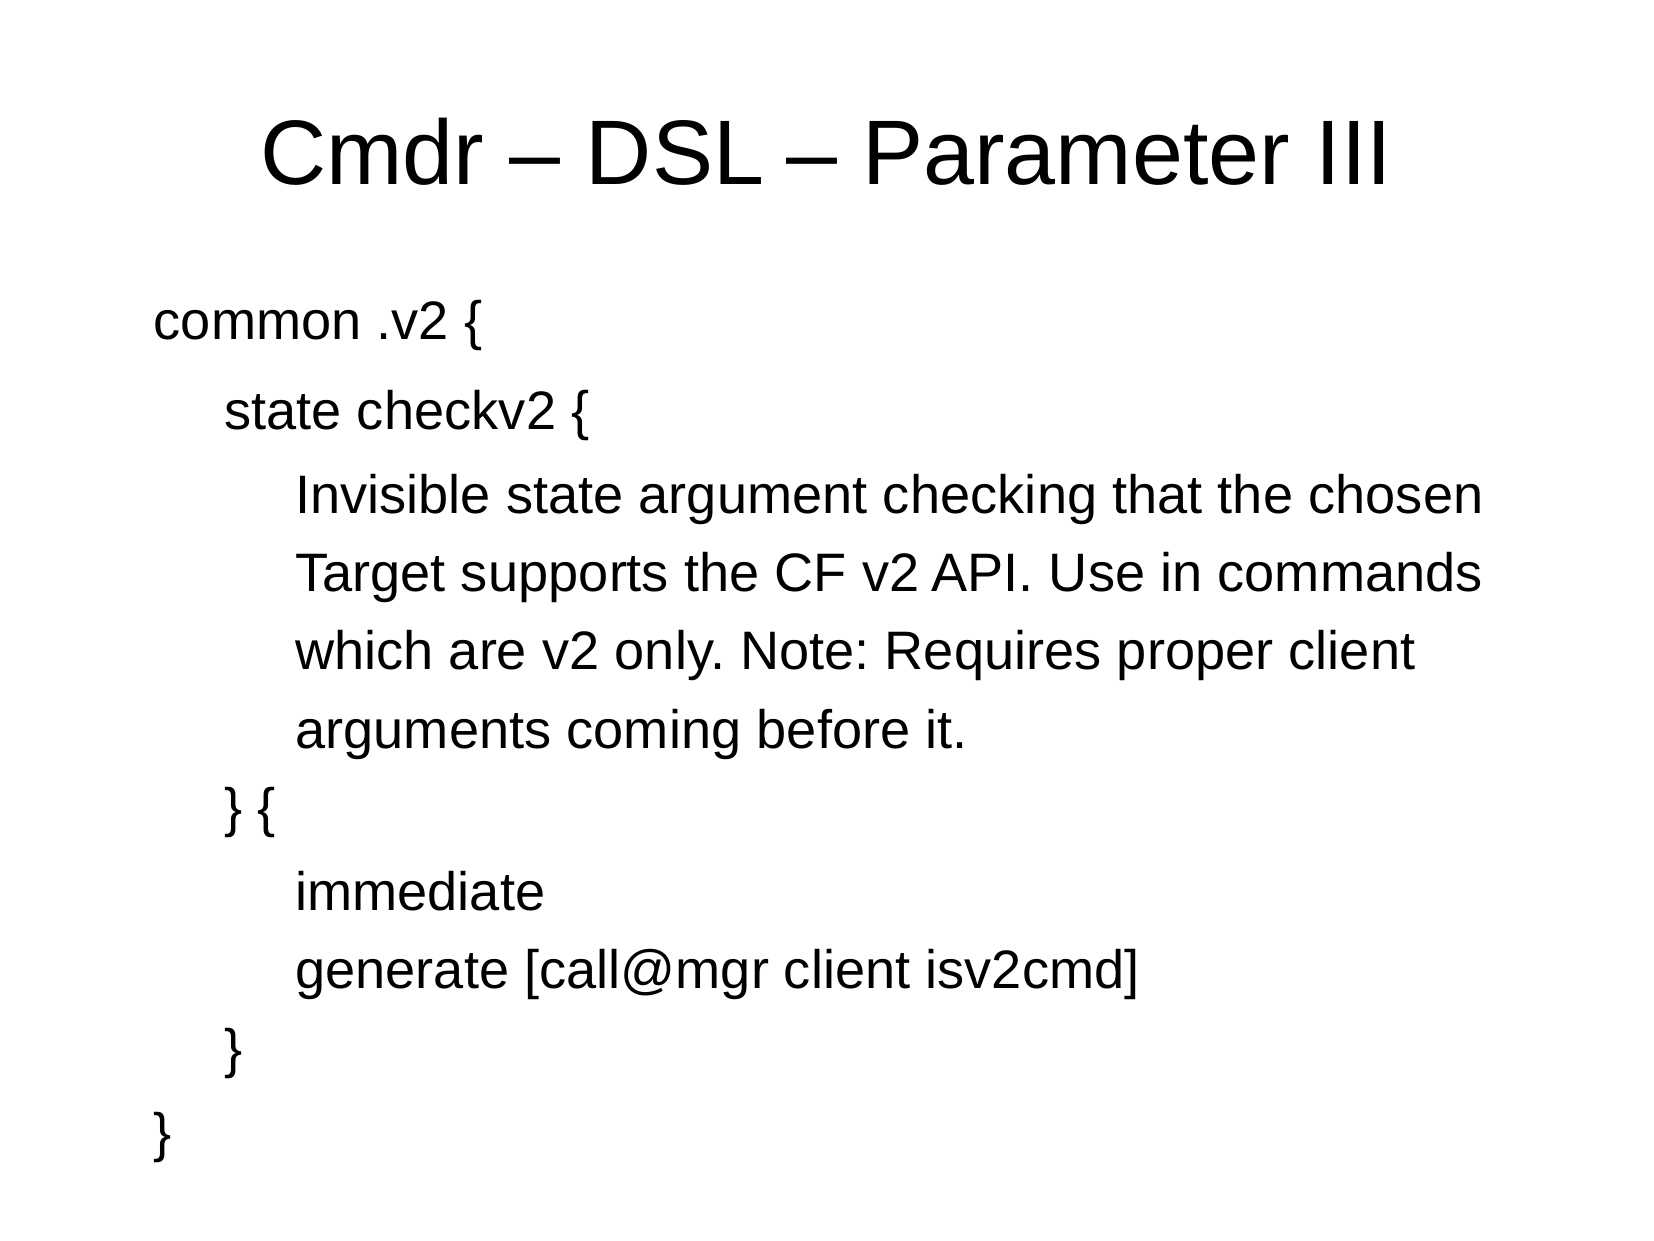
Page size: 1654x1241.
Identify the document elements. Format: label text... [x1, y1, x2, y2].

title Cmdr – DSL – Parameter III [82, 56, 1571, 250]
list common .v2 { state checkv2 { Invisible state argument checking that the chosen Target supports the CF v2 API. Use in commands which are v2 only. Note: Requires proper client arguments coming before it. } { immediate generate [call@mgr client isv2cmd] } } [82, 290, 1571, 1163]
